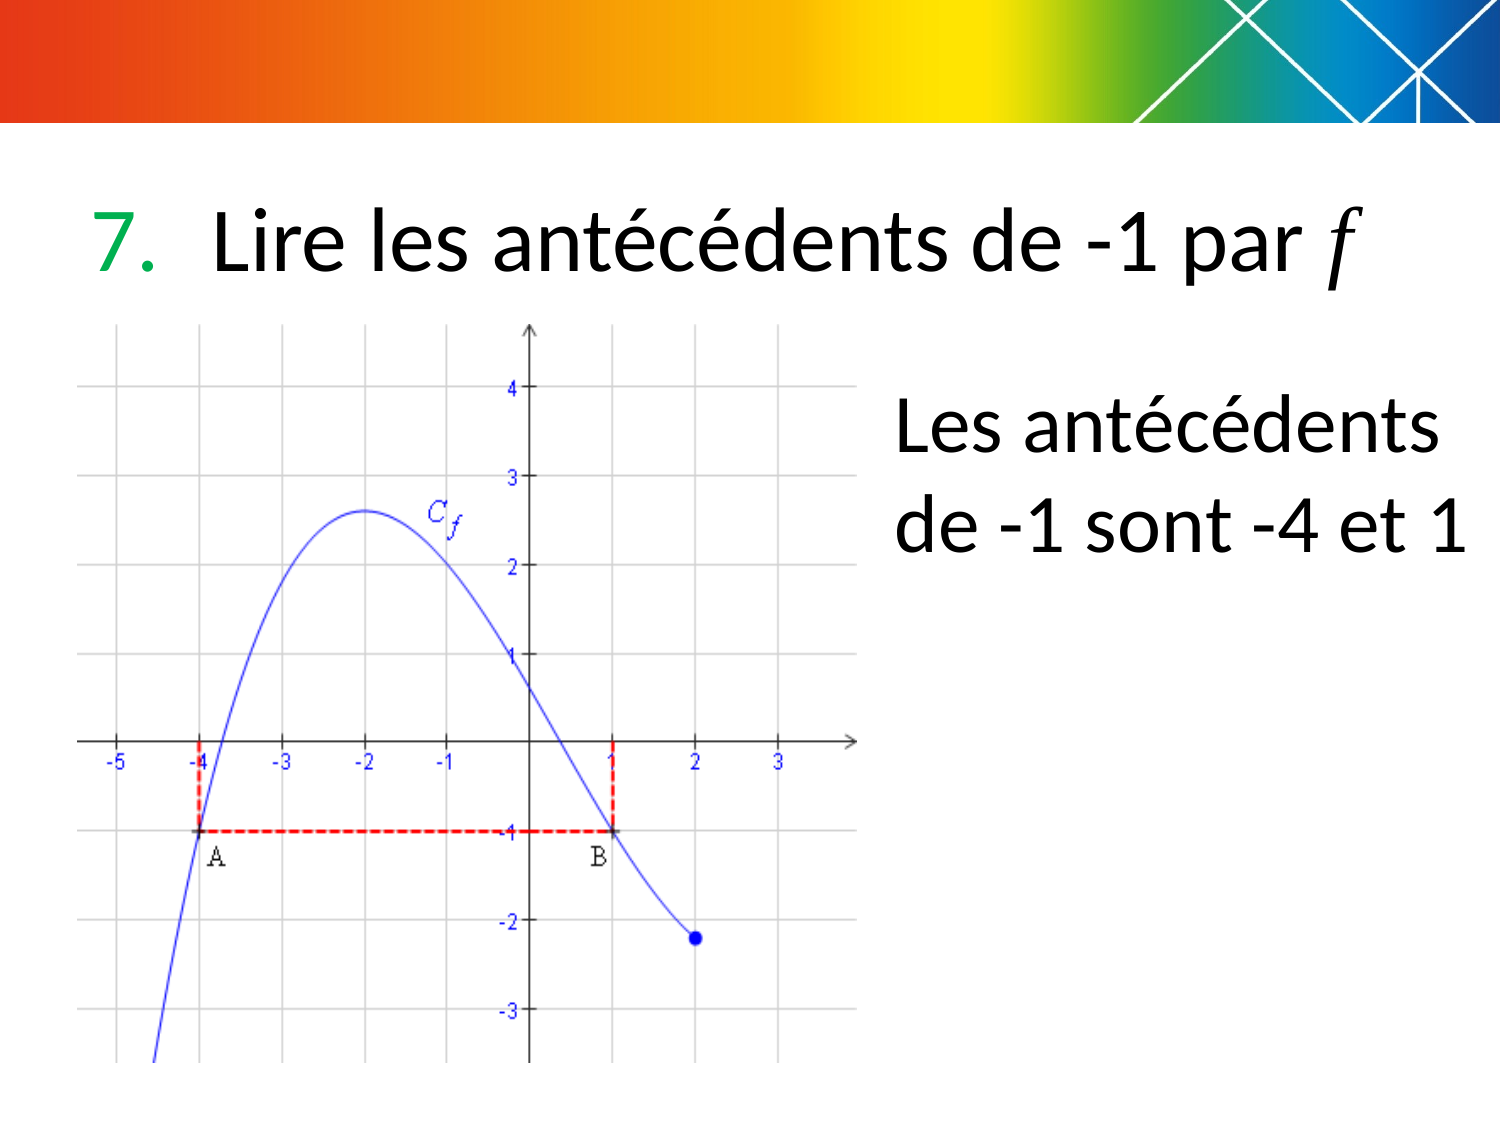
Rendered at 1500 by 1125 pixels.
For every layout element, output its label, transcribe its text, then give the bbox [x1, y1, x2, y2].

picture [0, 0, 1359, 123]
picture [77, 324, 857, 1063]
text_box Les antécédents de -1 sont -4 et 1 [879, 361, 1500, 578]
picture [1340, 0, 1500, 123]
title Lire les antécédents de -1 par f [75, 163, 1426, 305]
